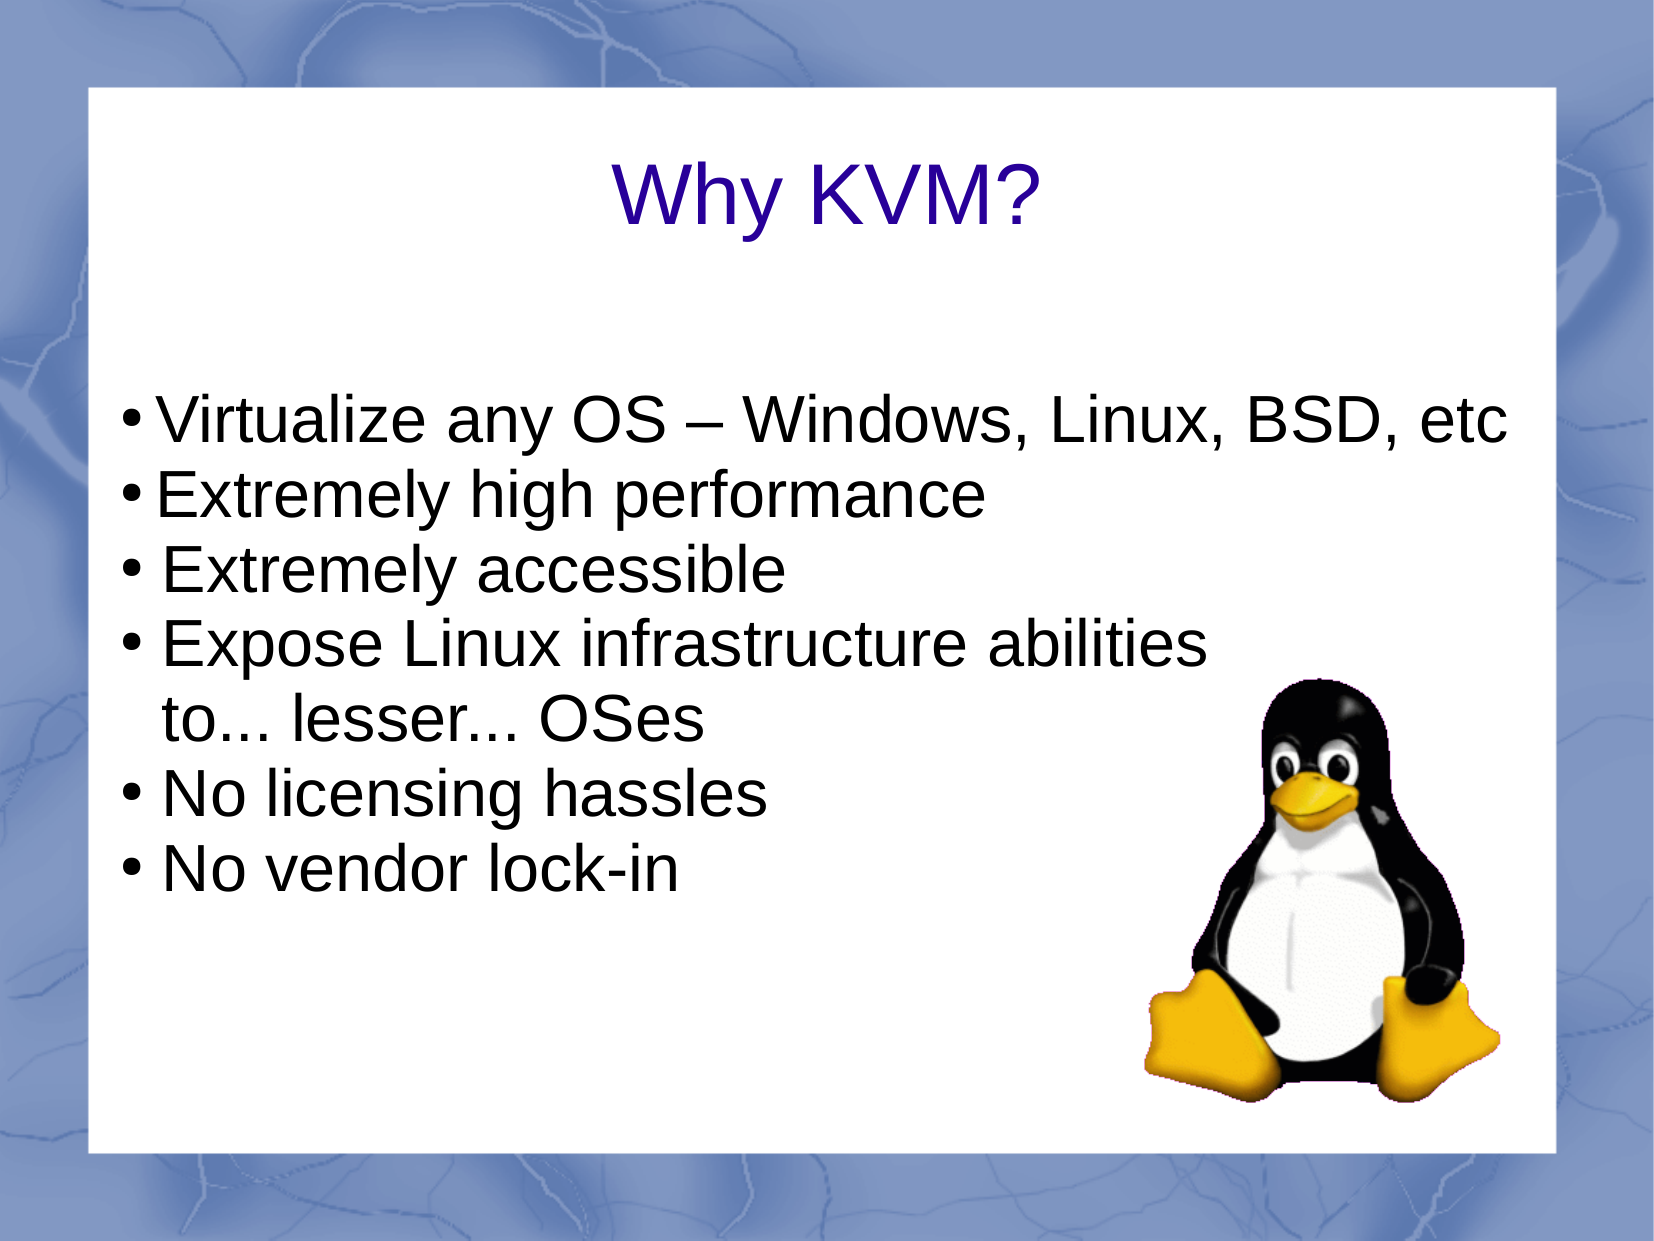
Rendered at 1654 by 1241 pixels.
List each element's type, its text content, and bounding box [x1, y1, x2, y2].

picture [0, 0, 1654, 1241]
title Why KVM? [118, 90, 1536, 298]
text_box Virtualize any OS – Windows, Linux, BSD, etc Extremely high performance Extremely accessible Expose Linux infrastructure abilities to... lesser... OSes No licensing hassles No vendor lock-in [105, 300, 1546, 1126]
